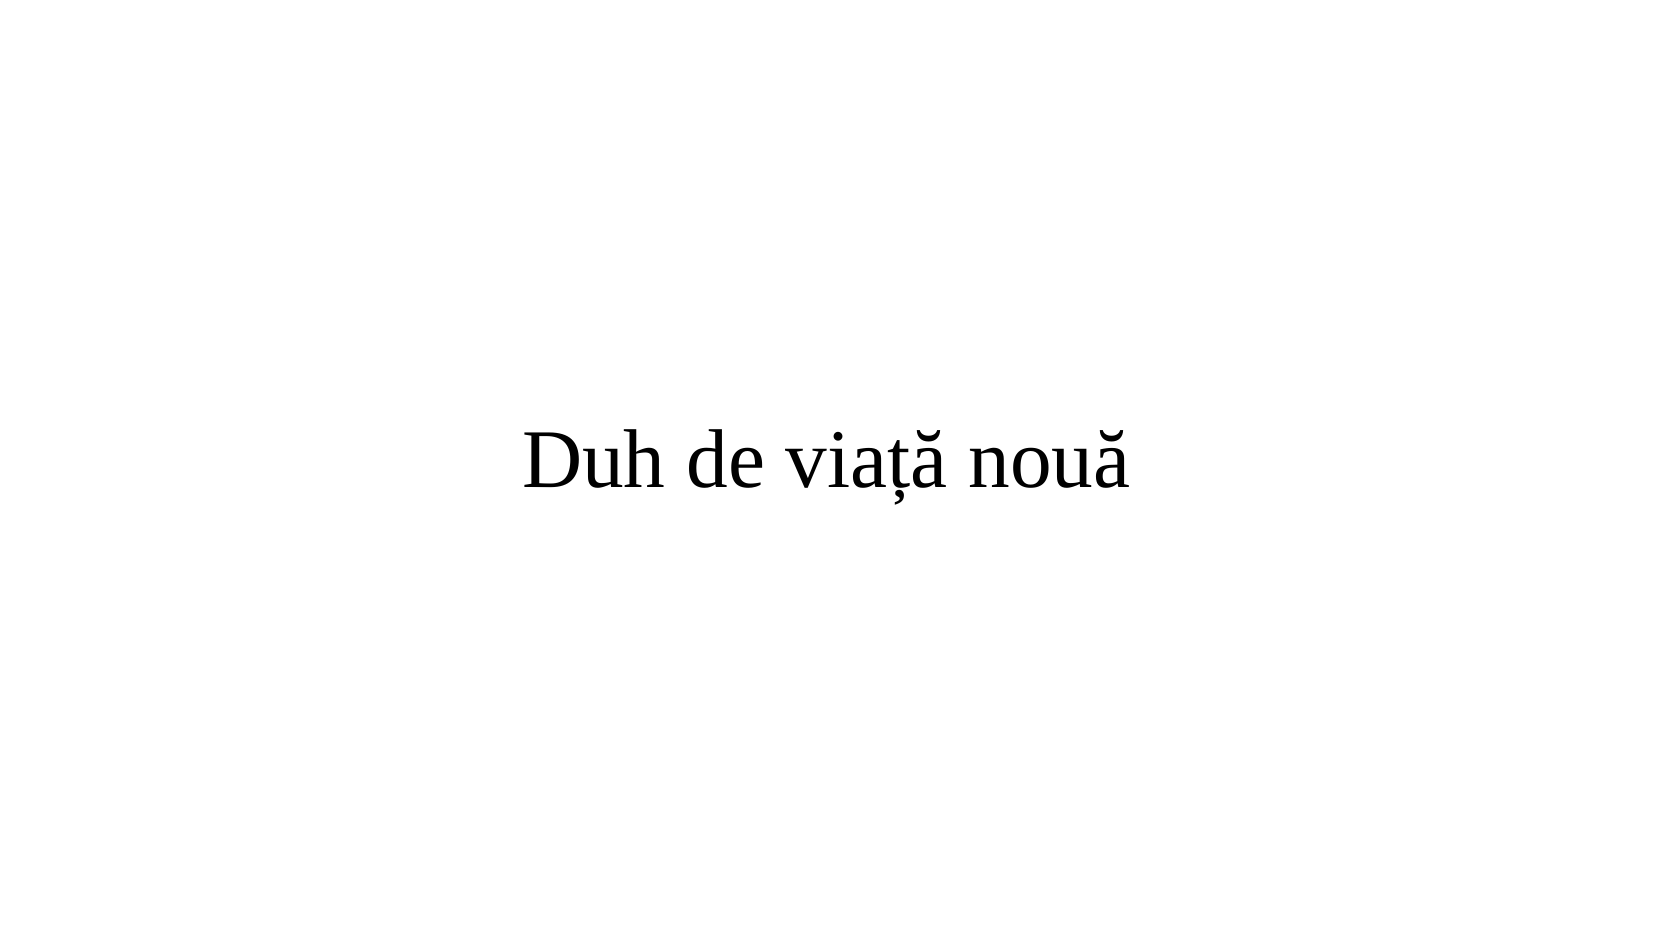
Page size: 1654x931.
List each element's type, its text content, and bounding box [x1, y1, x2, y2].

subtitle Duh de viață nouă [0, 396, 1654, 505]
